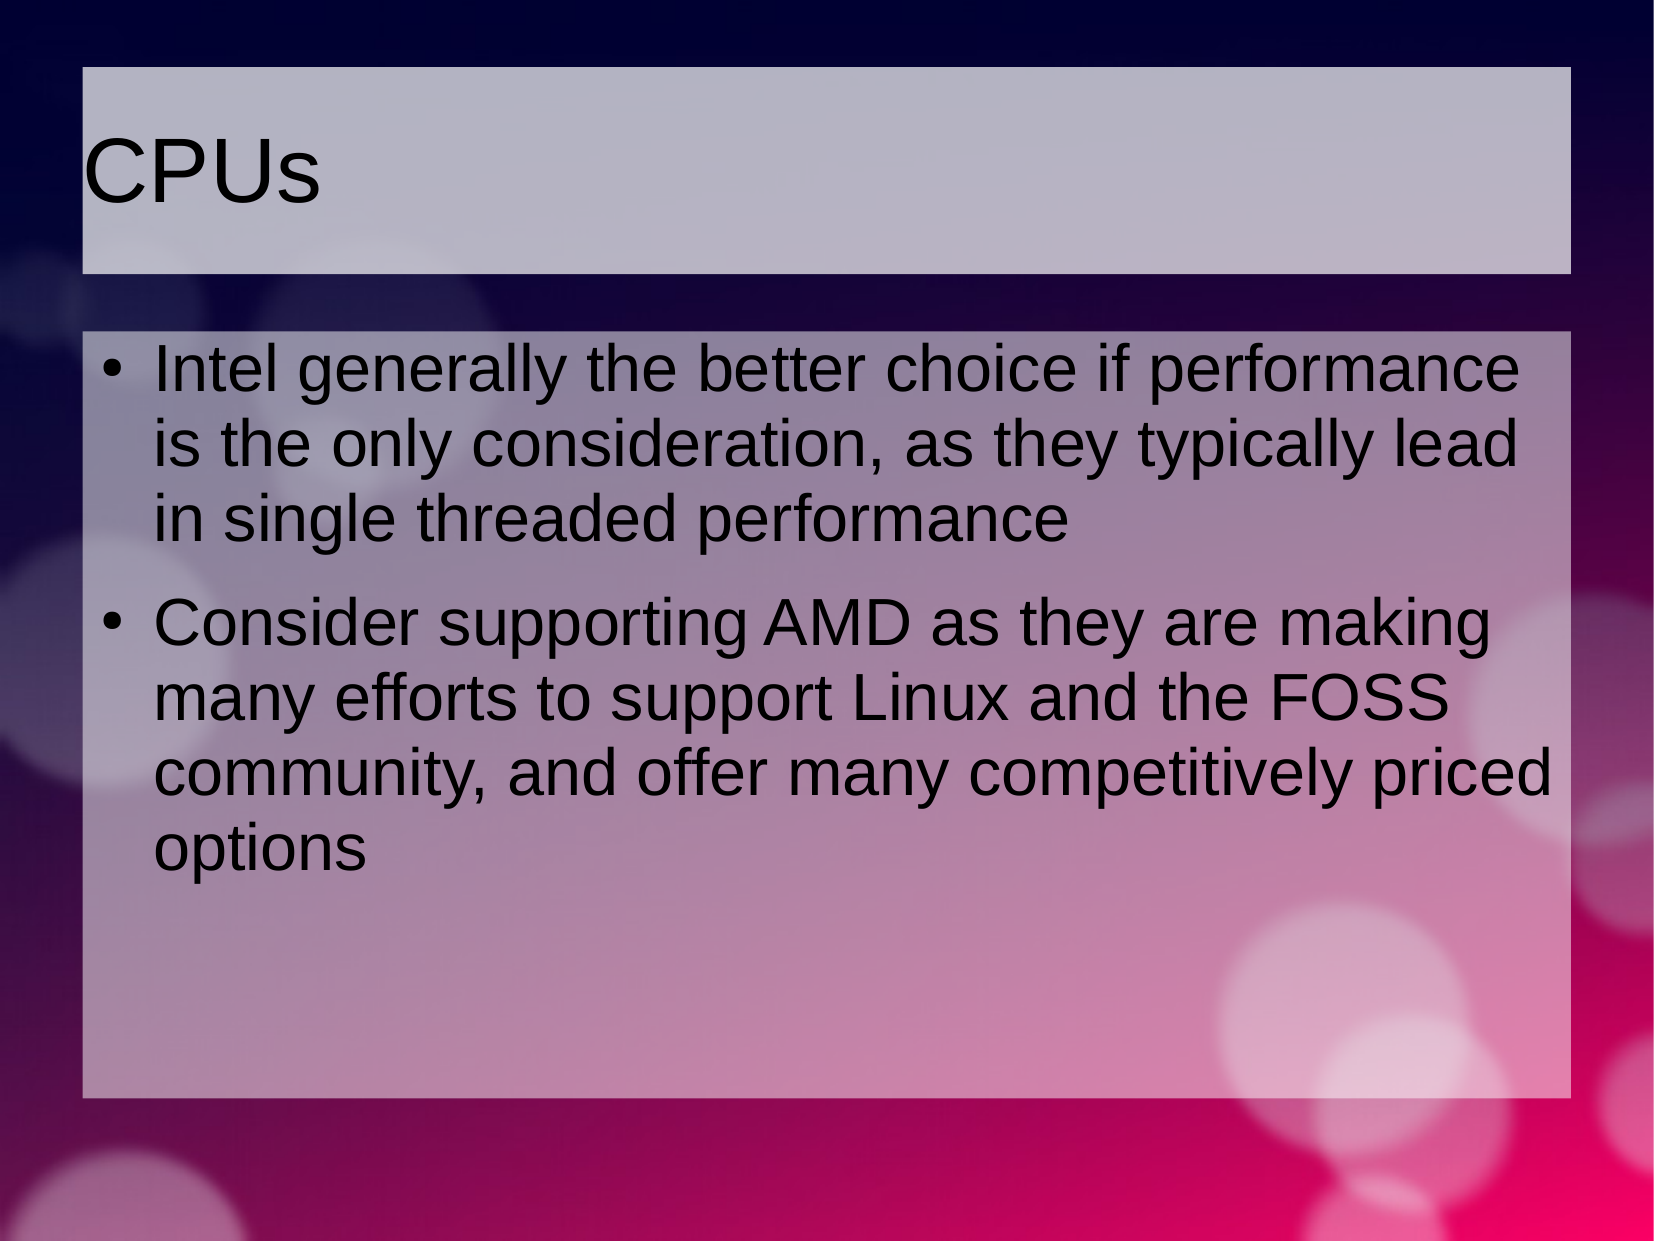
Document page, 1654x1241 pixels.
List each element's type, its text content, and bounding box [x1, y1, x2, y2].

picture [0, 0, 1654, 1241]
list Intel generally the better choice if performance is the only consideration, as they typically lead in single threaded performance Consider supporting AMD as they are making many efforts to support Linux and the FOSS community, and offer many competitively priced options [82, 331, 1571, 1099]
title CPUs [82, 67, 1571, 275]
